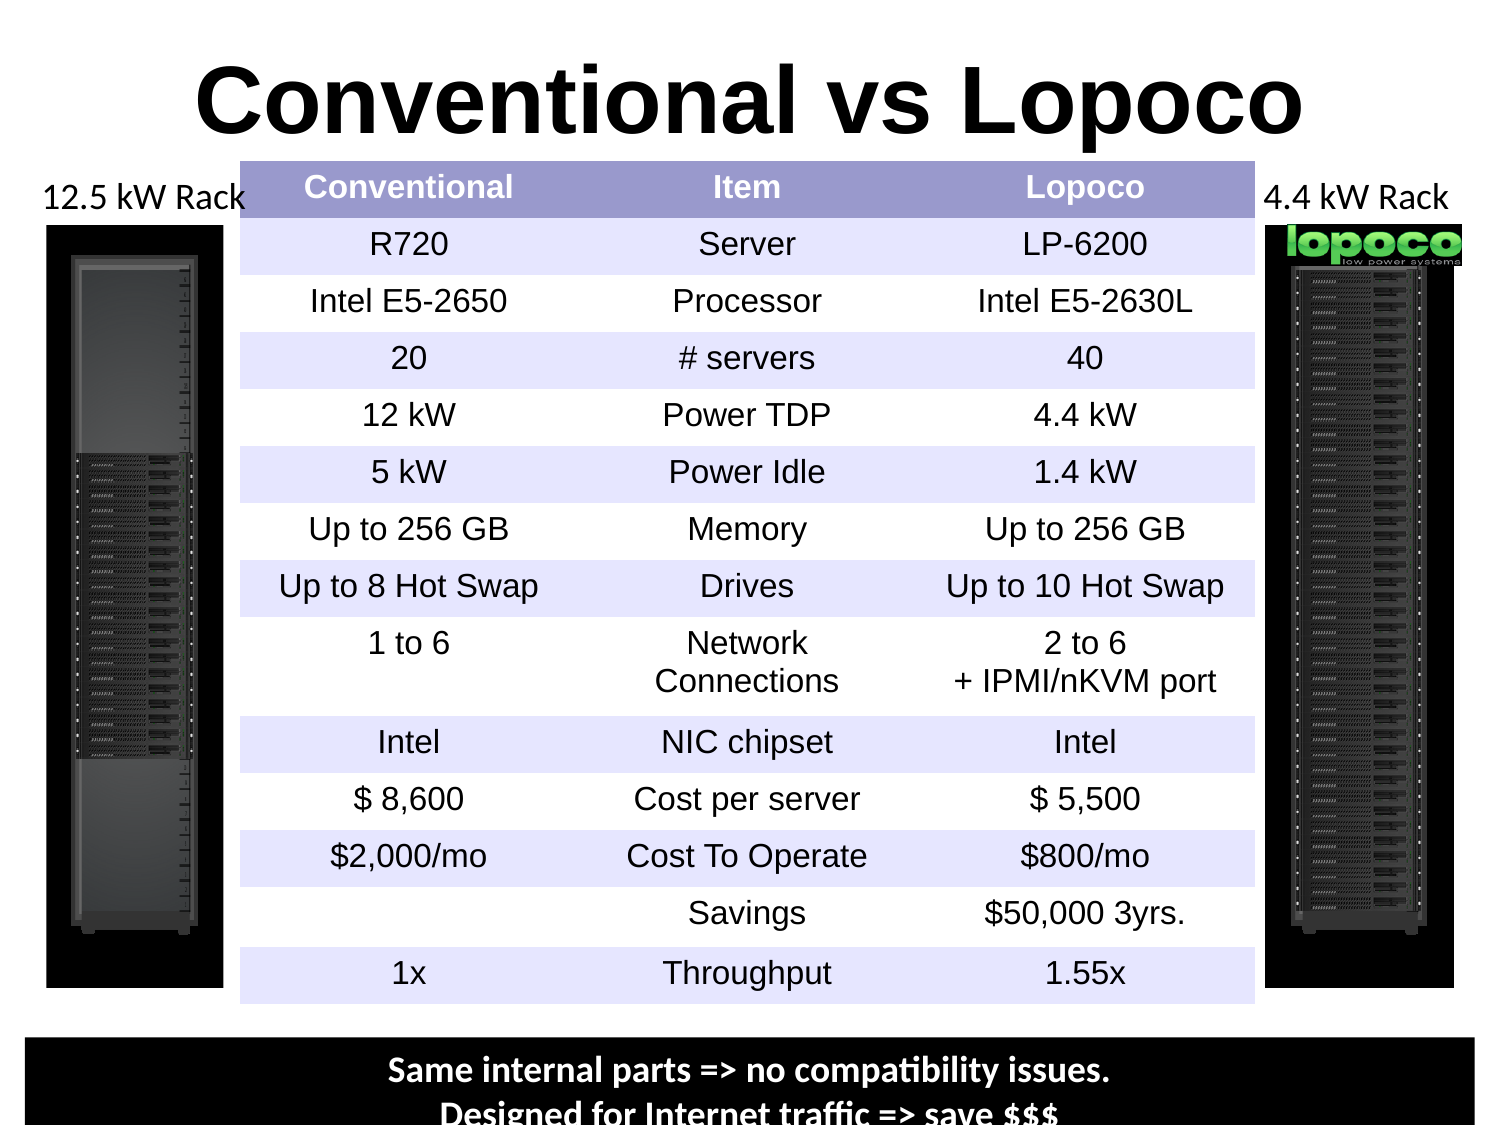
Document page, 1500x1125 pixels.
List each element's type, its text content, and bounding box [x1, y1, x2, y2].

table_cell 4.4 kW [916, 389, 1255, 446]
table_cell Intel [240, 716, 578, 773]
table_cell Throughput [578, 947, 916, 1004]
table_cell Intel [916, 716, 1255, 773]
table_cell 1.55x [916, 947, 1255, 1004]
table_cell $800/mo [916, 830, 1255, 887]
table_cell # servers [578, 332, 916, 389]
table_cell $ 8,600 [240, 773, 578, 830]
table_cell 40 [916, 332, 1255, 389]
table_cell Intel E5-2650 [240, 275, 578, 332]
table_cell Cost To Operate [578, 830, 916, 887]
text_box Conventional vs Lopoco [165, 29, 1335, 165]
table_cell 1x [240, 947, 578, 1004]
table_cell LP-6200 [916, 218, 1255, 275]
table_cell Server [578, 218, 916, 275]
table_cell $2,000/mo [240, 830, 578, 887]
table_cell Power TDP [578, 389, 916, 446]
table_cell Memory [578, 503, 916, 560]
table_cell $50,000 3yrs. [916, 887, 1255, 947]
table_cell Up to 256 GB [240, 503, 578, 560]
table_cell 5 kW [240, 446, 578, 503]
table_header Conventional [263, 165, 578, 218]
table_cell NIC chipset [578, 716, 916, 773]
table_header Item [578, 165, 916, 218]
table_header Lopoco [916, 165, 1224, 218]
text_box Same internal parts => no compatibility issues. Designed for Internet traffic => save $$$ [24, 1037, 1475, 1125]
text_box 12.5 kW Rack [24, 164, 263, 269]
table_cell R720 [240, 218, 578, 275]
table_cell 1.4 kW [916, 446, 1255, 503]
text_box 4.4 kW Rack [1224, 164, 1488, 224]
picture [46, 269, 224, 988]
table_cell Savings [578, 887, 916, 947]
table_cell Up to 256 GB [916, 503, 1255, 560]
table_cell Up to 8 Hot Swap [240, 560, 578, 617]
table_cell Cost per server [578, 773, 916, 830]
table_cell Intel E5-2630L [916, 275, 1255, 332]
table_cell Processor [578, 275, 916, 332]
picture [1265, 224, 1462, 988]
table_cell Network Connections [578, 617, 916, 716]
table_cell Up to 10 Hot Swap [916, 560, 1255, 617]
table_cell Power Idle [578, 446, 916, 503]
table_cell 12 kW [240, 389, 578, 446]
table_cell Drives [578, 560, 916, 617]
table_cell 2 to 6 + IPMI/nKVM port [916, 617, 1255, 716]
table_cell $ 5,500 [916, 773, 1255, 830]
table_cell 1 to 6 [240, 617, 578, 716]
table_cell 20 [240, 332, 578, 389]
table_cell [240, 887, 578, 947]
